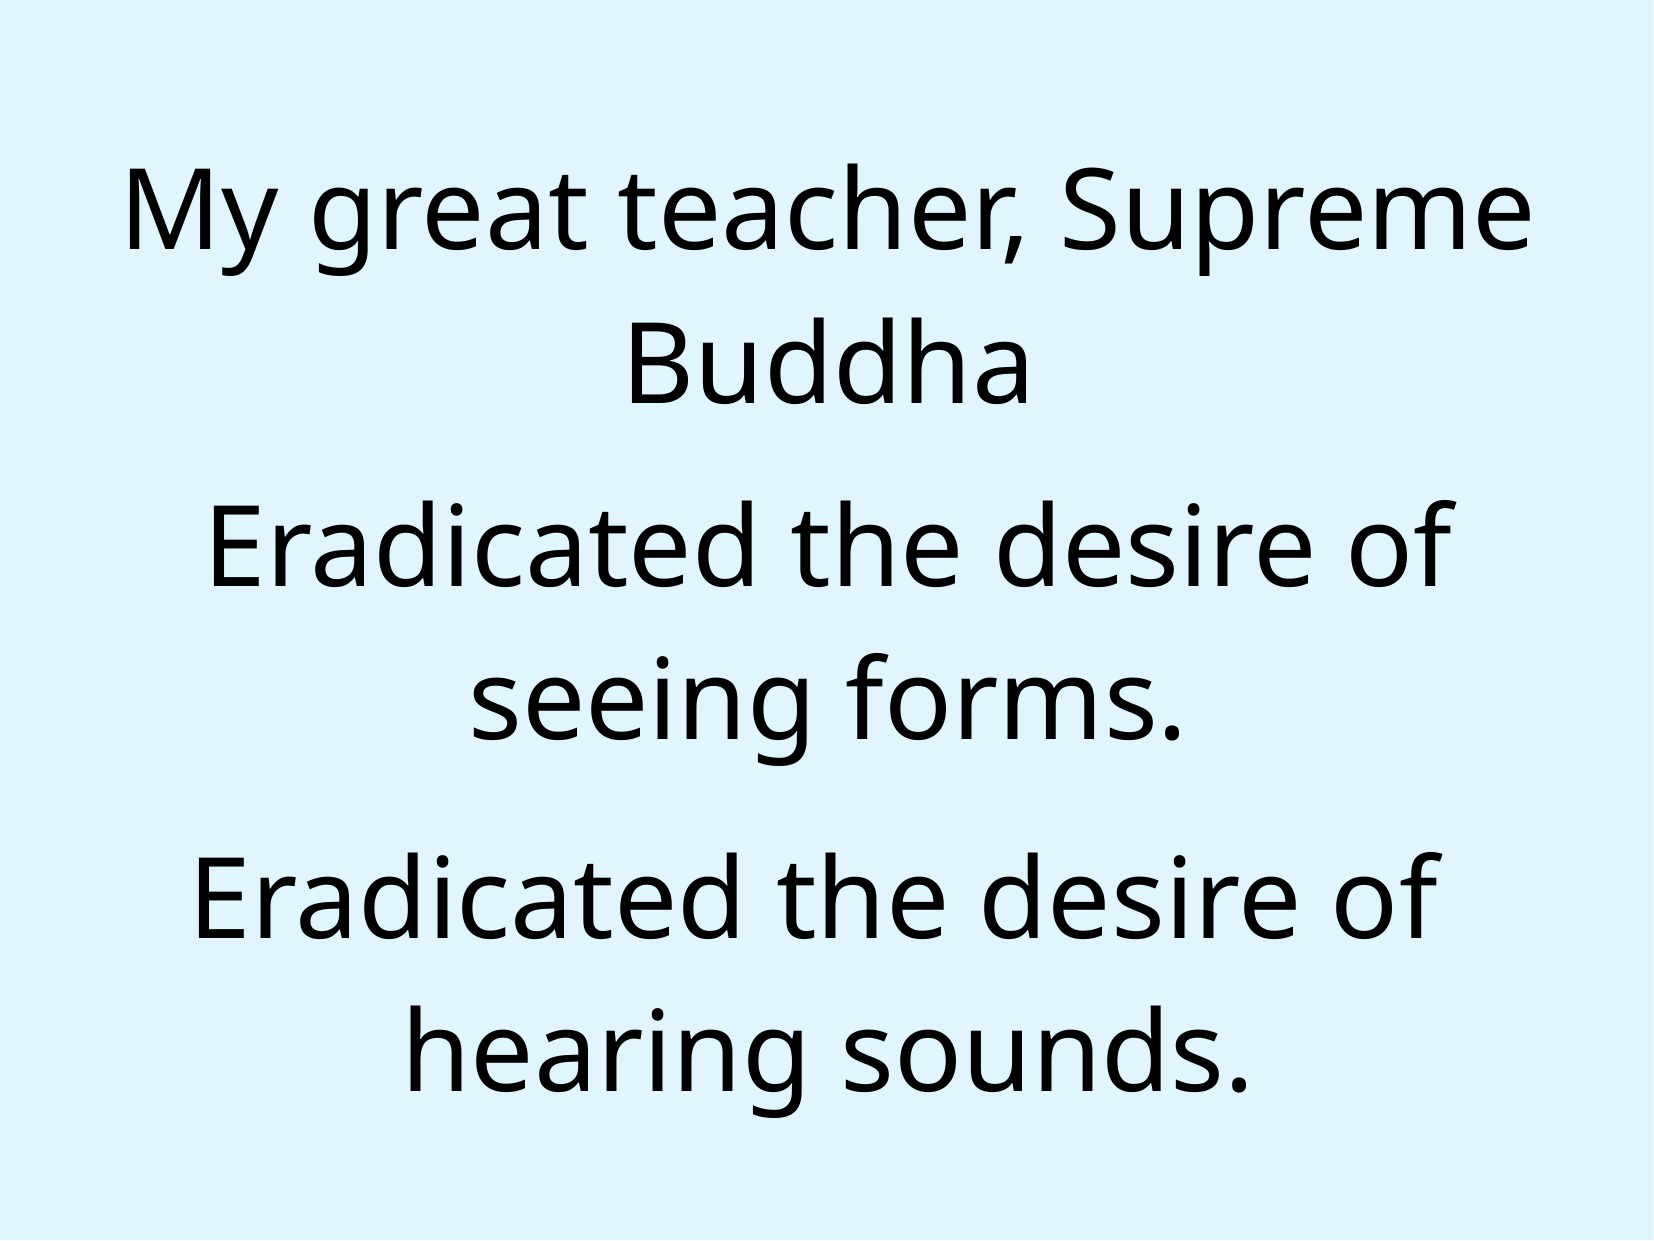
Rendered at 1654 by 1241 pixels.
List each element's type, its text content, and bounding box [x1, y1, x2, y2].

subtitle My great teacher, Supreme Buddha Eradicated the desire of seeing forms. Eradicated the desire of hearing sounds. [42, 3, 1615, 1241]
